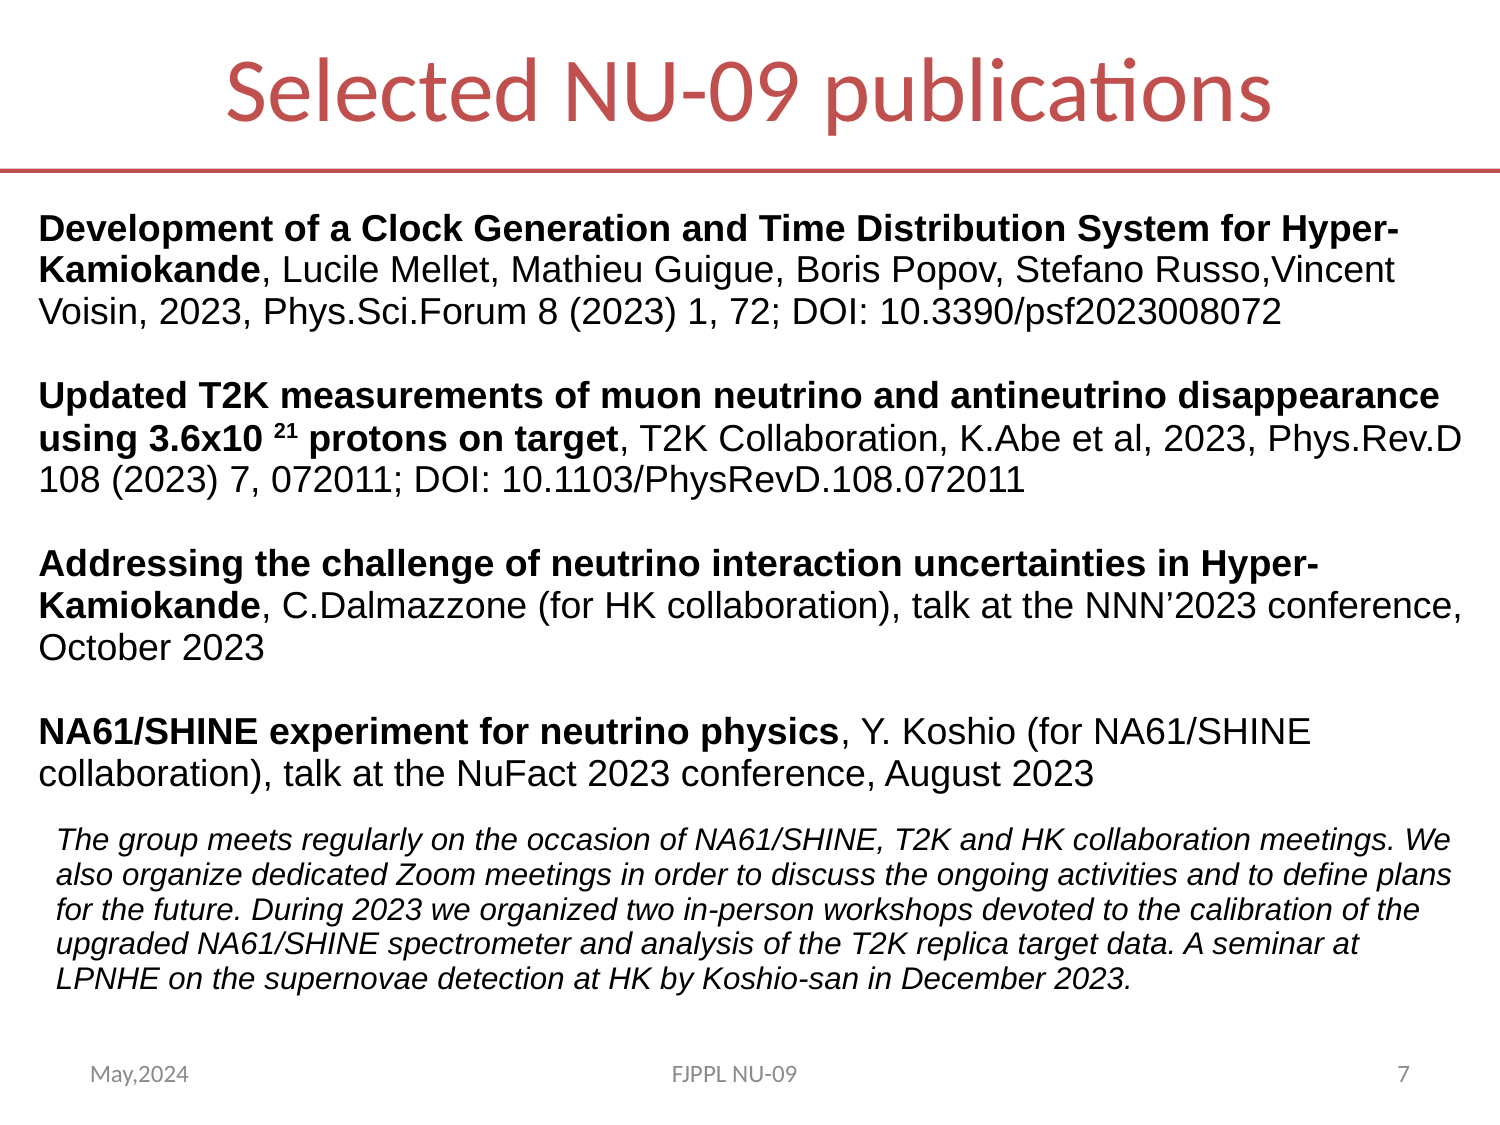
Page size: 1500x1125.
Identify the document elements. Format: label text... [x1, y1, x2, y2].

text_box Selected NU-09 publications [75, 29, 1425, 141]
text_box Development of a Clock Generation and Time Distribution System for Hyper-Kamiokande, Lucile Mellet, Mathieu Guigue, Boris Popov, Stefano Russo,Vincent Voisin, 2023, Phys.Sci.Forum 8 (2023) 1, 72; DOI: 10.3390/psf2023008072 Updated T2K measurements of muon neutrino and antineutrino disappearance using 3.6x10 21 protons on target, T2K Collaboration, K.Abe et al, 2023, Phys.Rev.D 108 (2023) 7, 072011; DOI: 10.1103/PhysRevD.108.072011 Addressing the challenge of neutrino interaction uncertainties in Hyper-Kamiokande, C.Dalmazzone (for HK collaboration), talk at the NNN’2023 conference, October 2023 NA61/SHINE experiment for neutrino physics, Y. Koshio (for NA61/SHINE collaboration), talk at the NuFact 2023 conference, August 2023 [23, 199, 1500, 1125]
text_box The group meets regularly on the occasion of NA61/SHINE, T2K and HK collaboration meetings. We also organize dedicated Zoom meetings in order to discuss the ongoing activities and to define plans for the future. During 2023 we organized two in-person workshops devoted to the calibration of the upgraded NA61/SHINE spectrometer and analysis of the T2K replica target data. A seminar at LPNHE on the supernovae detection at HK by Koshio-san in December 2023. [40, 814, 1477, 1028]
